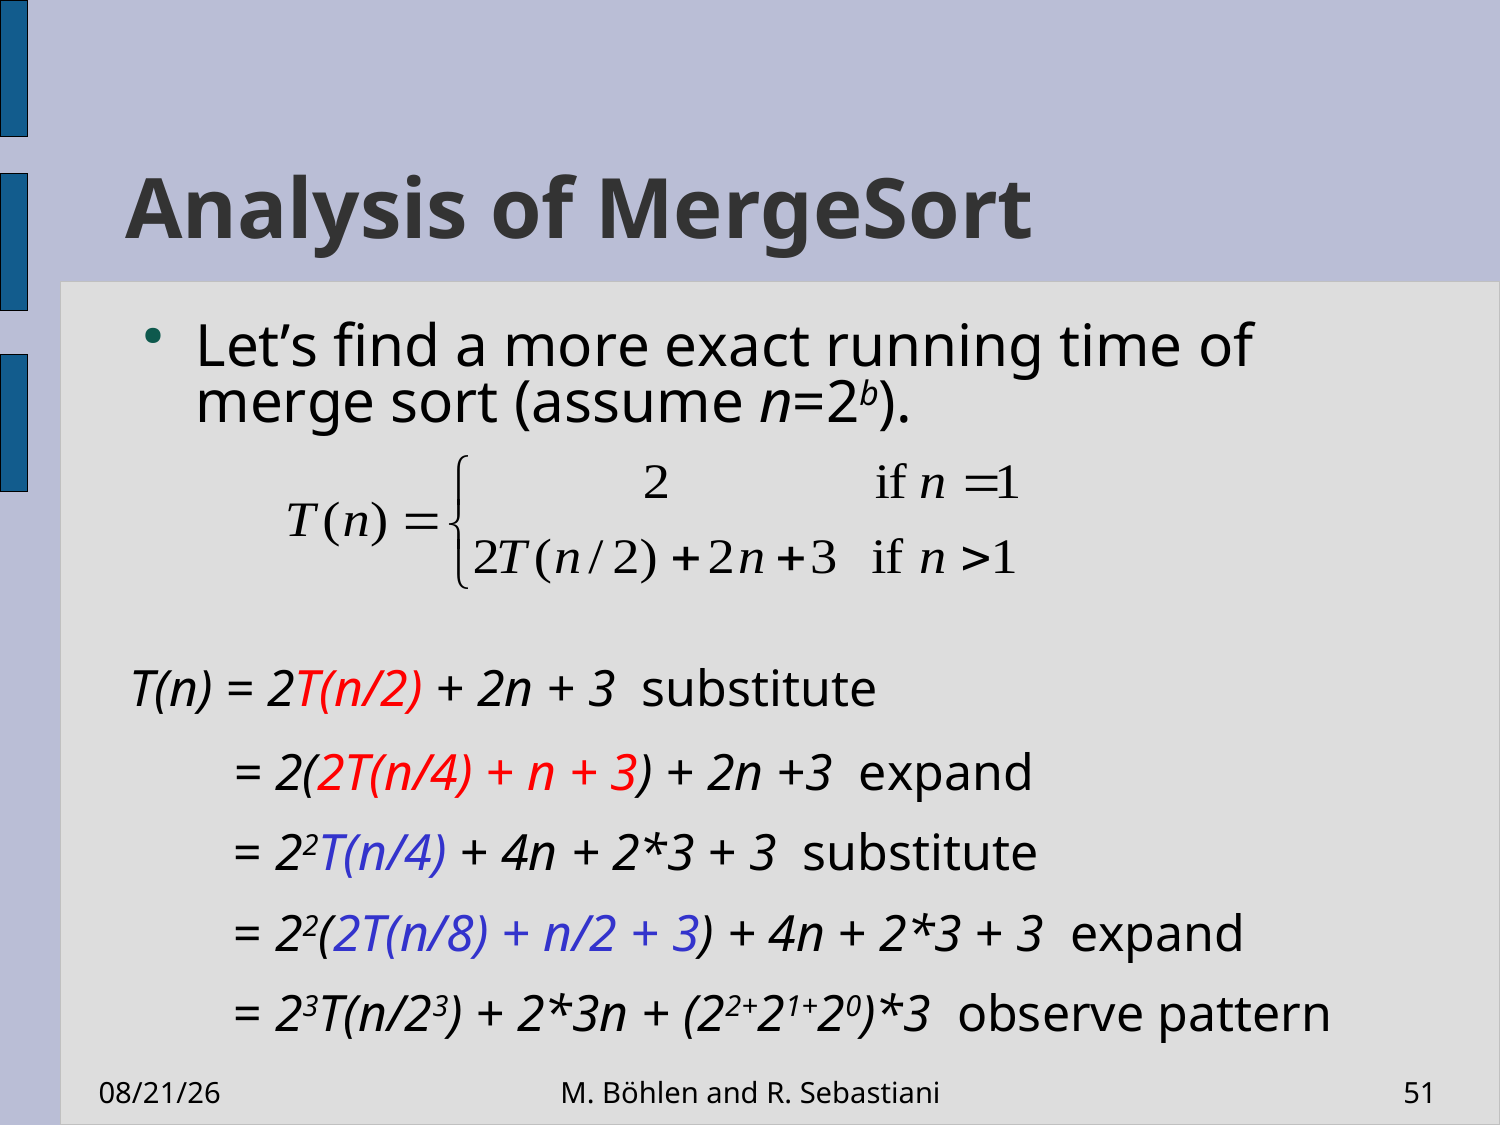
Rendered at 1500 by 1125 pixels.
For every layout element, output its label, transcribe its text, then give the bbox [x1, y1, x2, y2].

text_box T(n) = 2T(n/2) + 2n + 3 substitute = 2(2T(n/4) + n + 3) + 2n +3 expand = 22T(n/4) + 4n + 2*3 + 3 substitute = 22(2T(n/8) + n/2 + 3) + 4n + 2*3 + 3 expand = 23T(n/23) + 2*3n + (22+21+20)*3 observe pattern [114, 645, 1467, 1038]
title Analysis of MergeSort [110, 67, 1392, 271]
list Let’s find a more exact running time of merge sort (assume n=2b). [110, 312, 1392, 1037]
chart [281, 449, 1029, 598]
